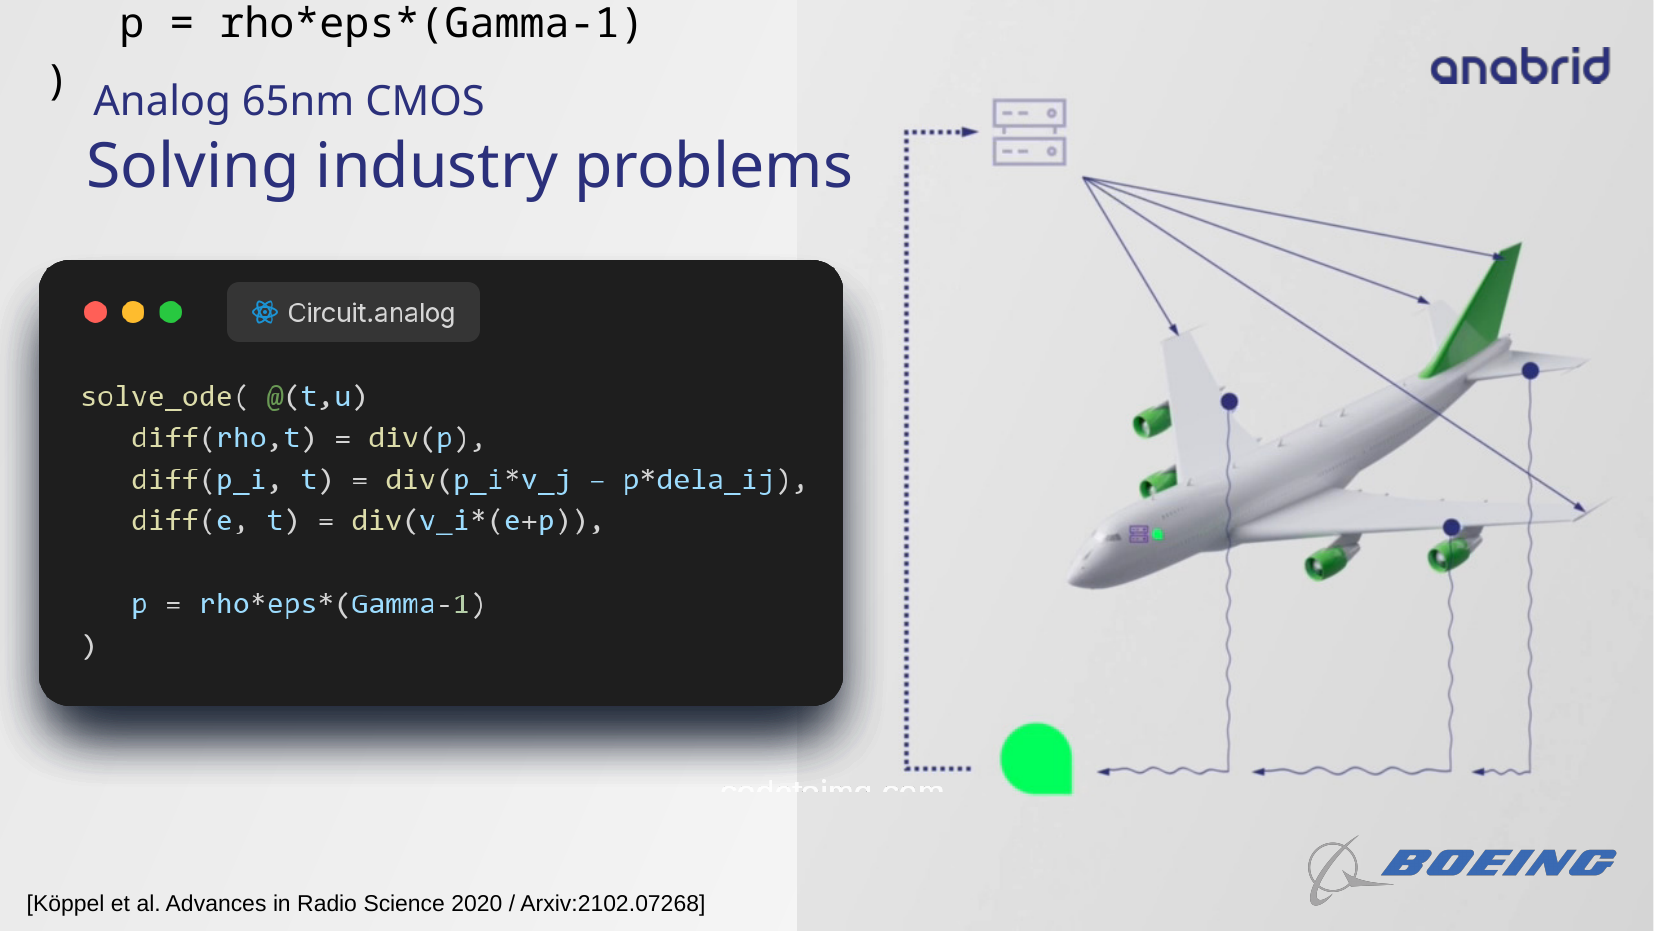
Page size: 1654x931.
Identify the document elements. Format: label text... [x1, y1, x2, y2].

title Solving industry problems [86, 96, 1490, 181]
text_box Analog 65nm CMOS [78, 63, 1034, 126]
text_box [Köppel et al. Advances in Radio Science 2020 / Arxiv:2102.07268] [11, 883, 722, 925]
picture [0, 0, 1654, 931]
